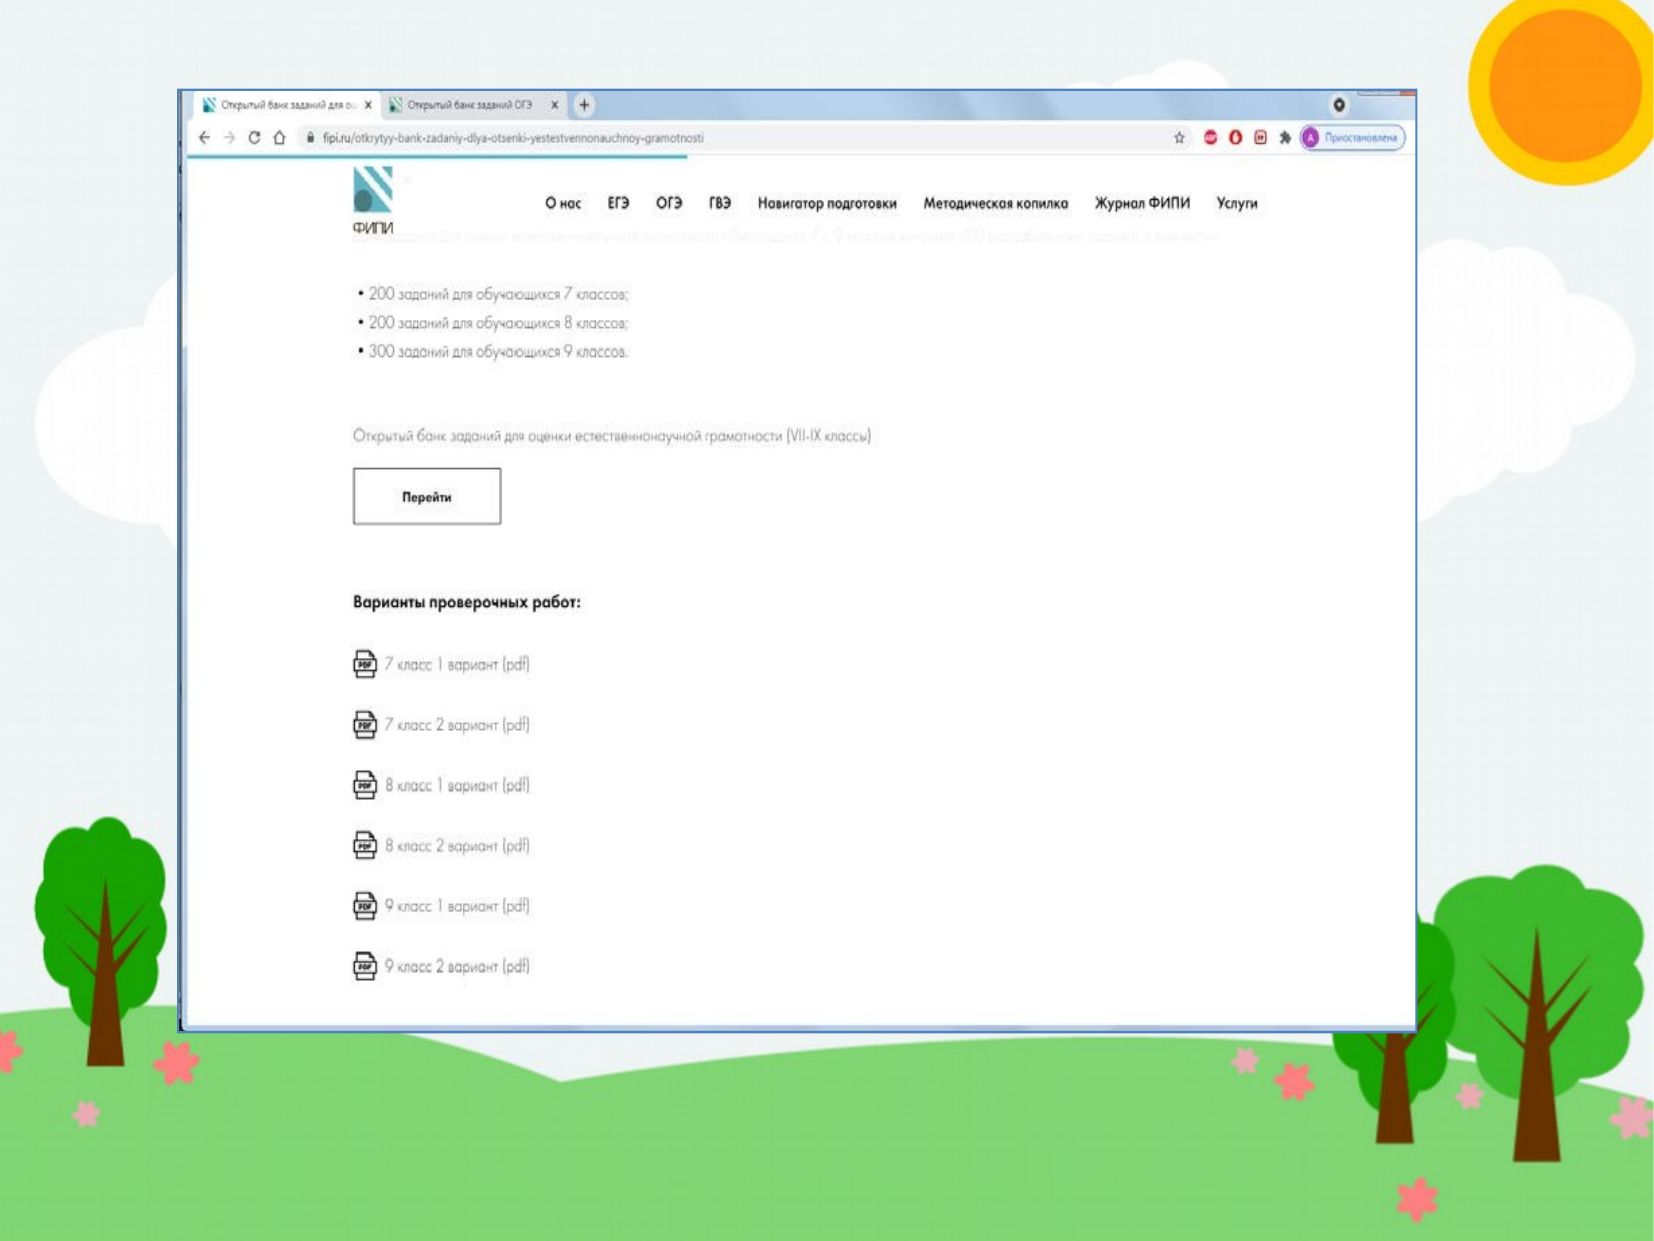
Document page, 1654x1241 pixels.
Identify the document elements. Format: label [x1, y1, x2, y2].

picture [0, 0, 1654, 1241]
text_box [177, 88, 1418, 1034]
